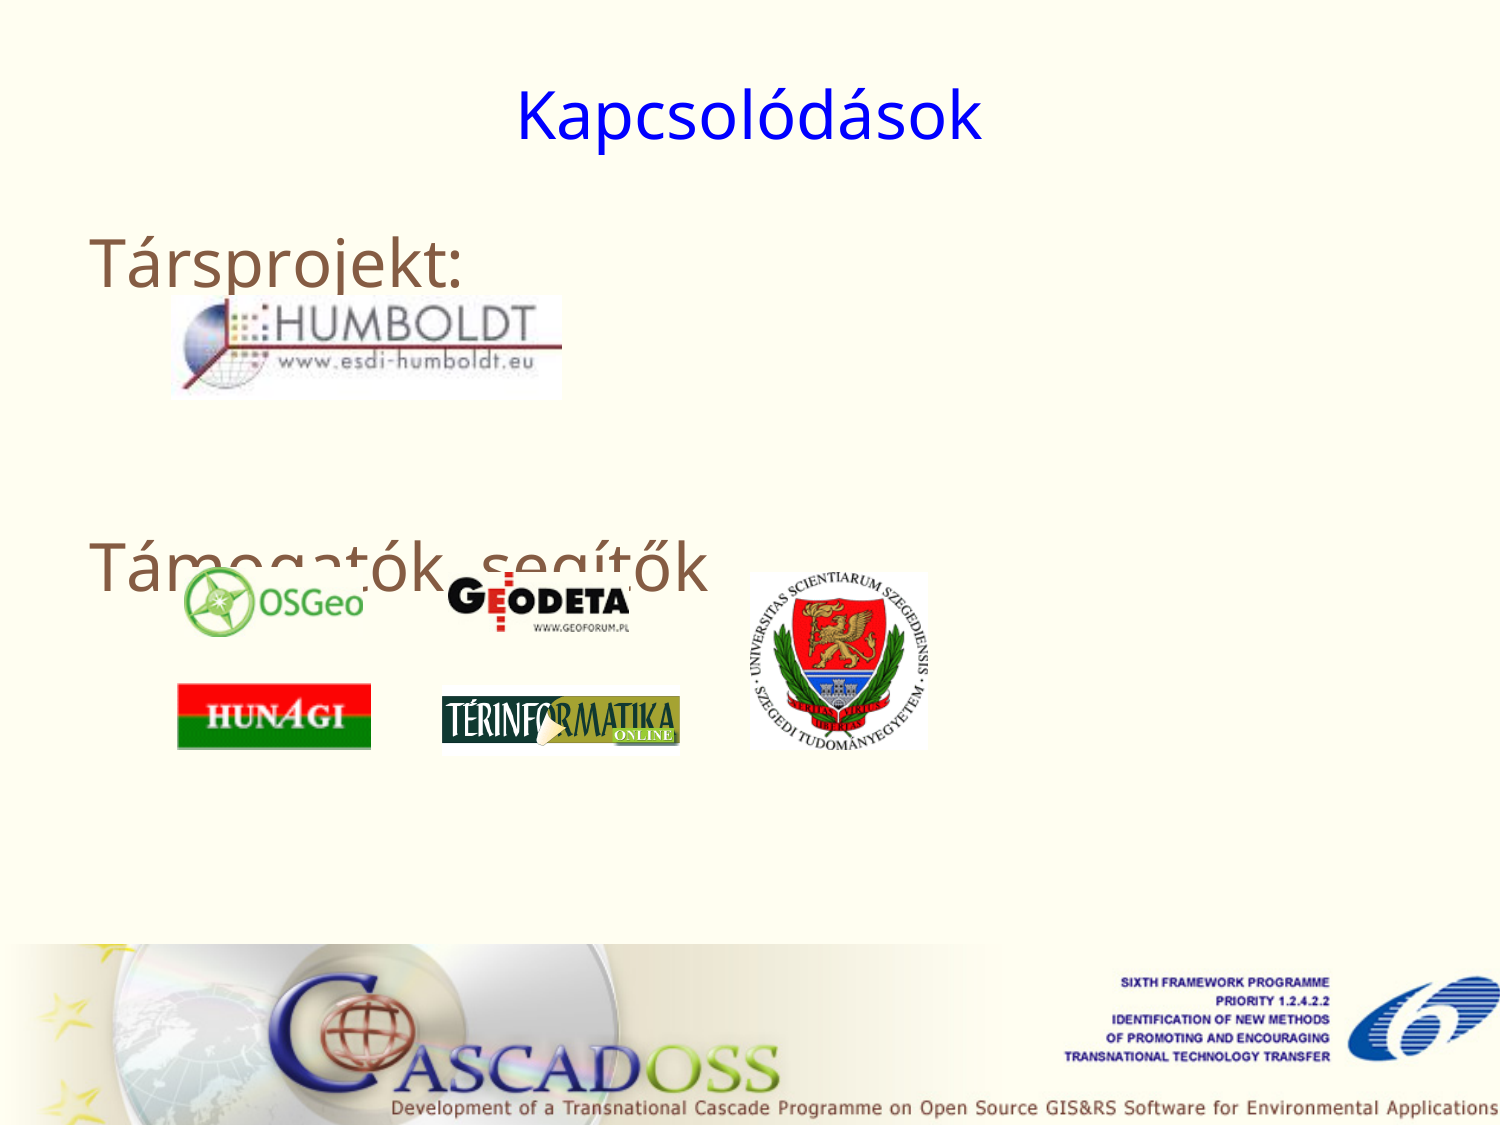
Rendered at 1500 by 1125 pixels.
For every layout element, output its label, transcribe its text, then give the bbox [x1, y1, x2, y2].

picture [750, 572, 928, 751]
picture [448, 572, 629, 632]
picture [177, 683, 371, 751]
title Kapcsolódások [74, 13, 1425, 208]
picture [0, 944, 1500, 1125]
picture [184, 567, 363, 637]
picture [442, 685, 680, 756]
list Társprojekt: Támogatók, segítők [74, 208, 1425, 951]
picture [171, 295, 562, 400]
